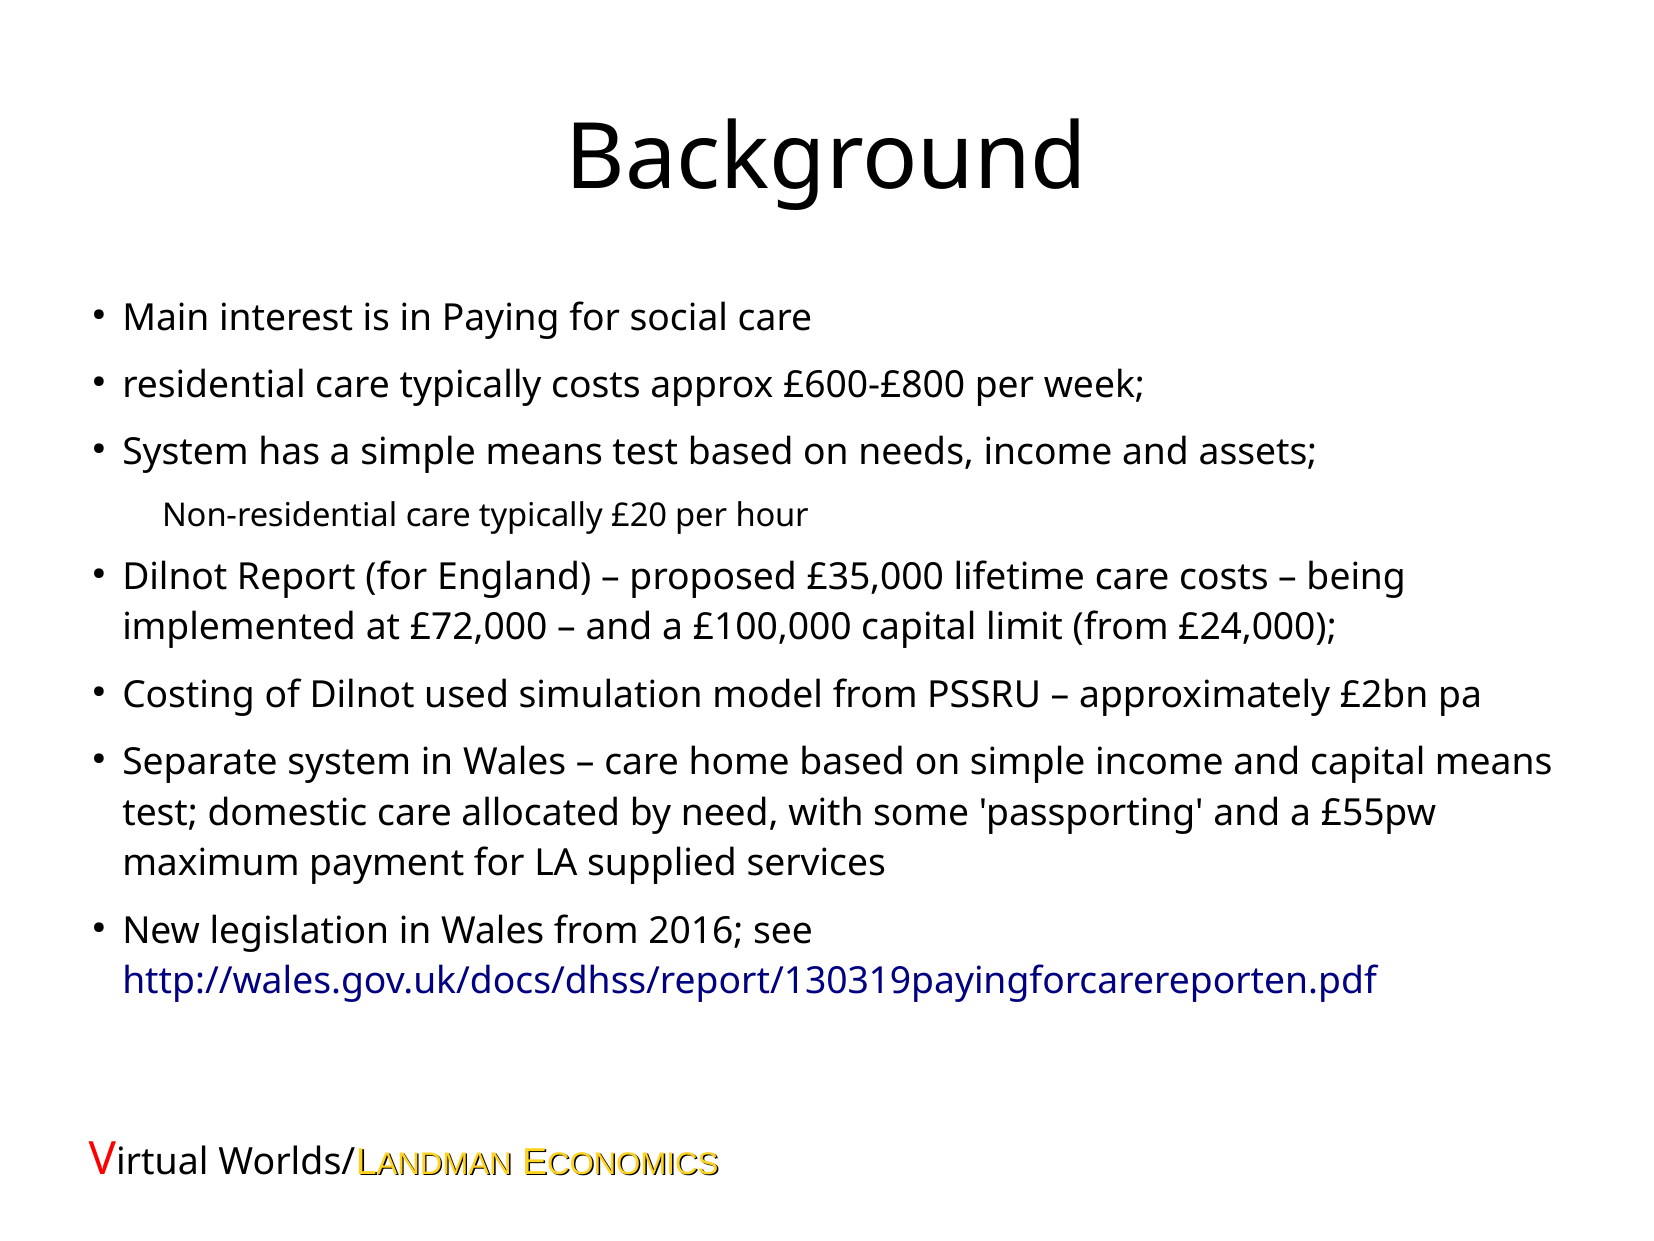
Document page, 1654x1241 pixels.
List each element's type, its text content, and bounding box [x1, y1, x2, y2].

title Background [82, 49, 1571, 257]
list Main interest is in Paying for social care residential care typically costs approx £600-£800 per week; System has a simple means test based on needs, income and assets; Non-residential care typically £20 per hour Dilnot Report (for England) – proposed £35,000 lifetime care costs – being implemented at £72,000 – and a £100,000 capital limit (from £24,000); Costing of Dilnot used simulation model from PSSRU – approximately £2bn pa Separate system in Wales – care home based on simple income and capital means test; domestic care allocated by need, with some 'passporting' and a £55pw maximum payment for LA supplied services New legislation in Wales from 2016; see http://wales.gov.uk/docs/dhss/report/130319payingforcarereporten.pdf [82, 290, 1571, 1010]
